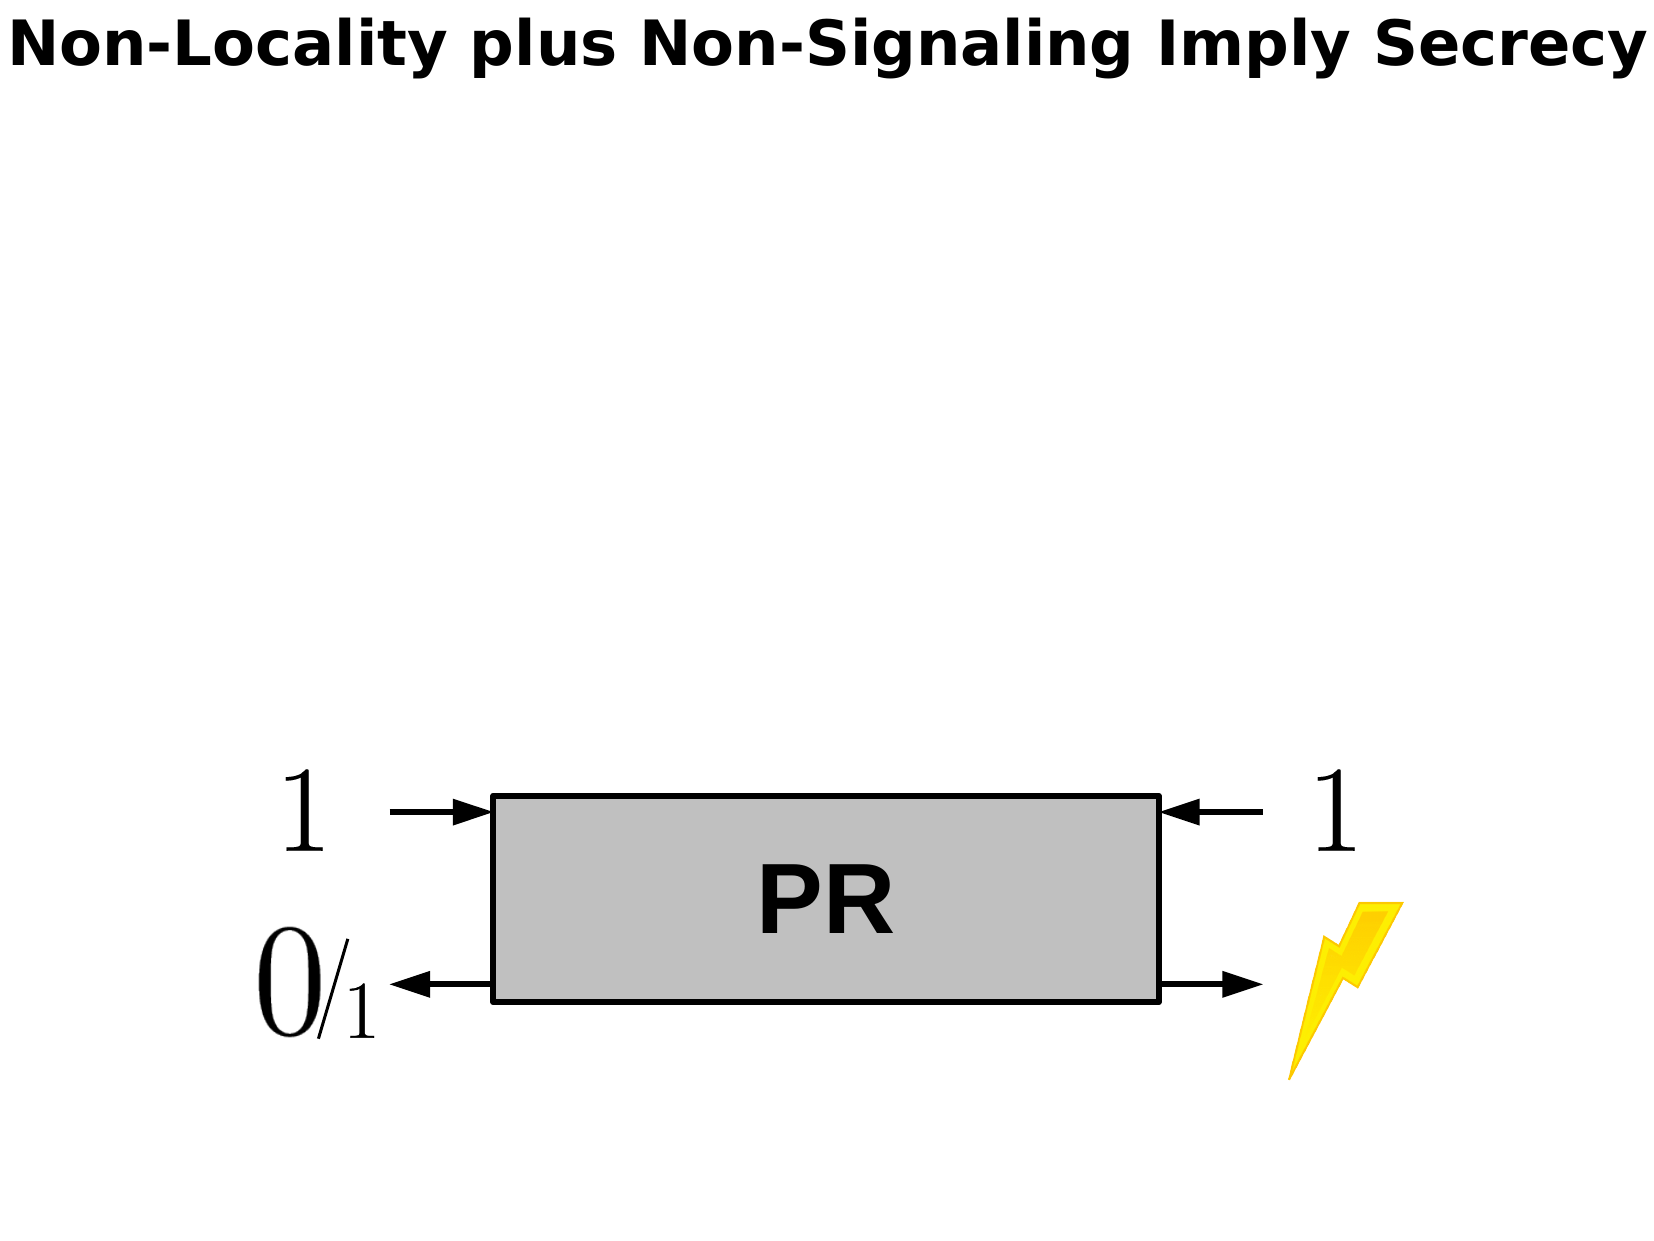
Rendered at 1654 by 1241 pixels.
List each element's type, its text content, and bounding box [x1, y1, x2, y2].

text_box PR [493, 795, 1159, 1003]
picture [342, 976, 379, 1046]
picture [246, 916, 333, 1047]
text_box Non-Locality plus Non-Signaling Imply Secrecy [0, 0, 1654, 110]
picture [1306, 759, 1362, 864]
picture [1285, 898, 1405, 1084]
picture [274, 759, 330, 864]
